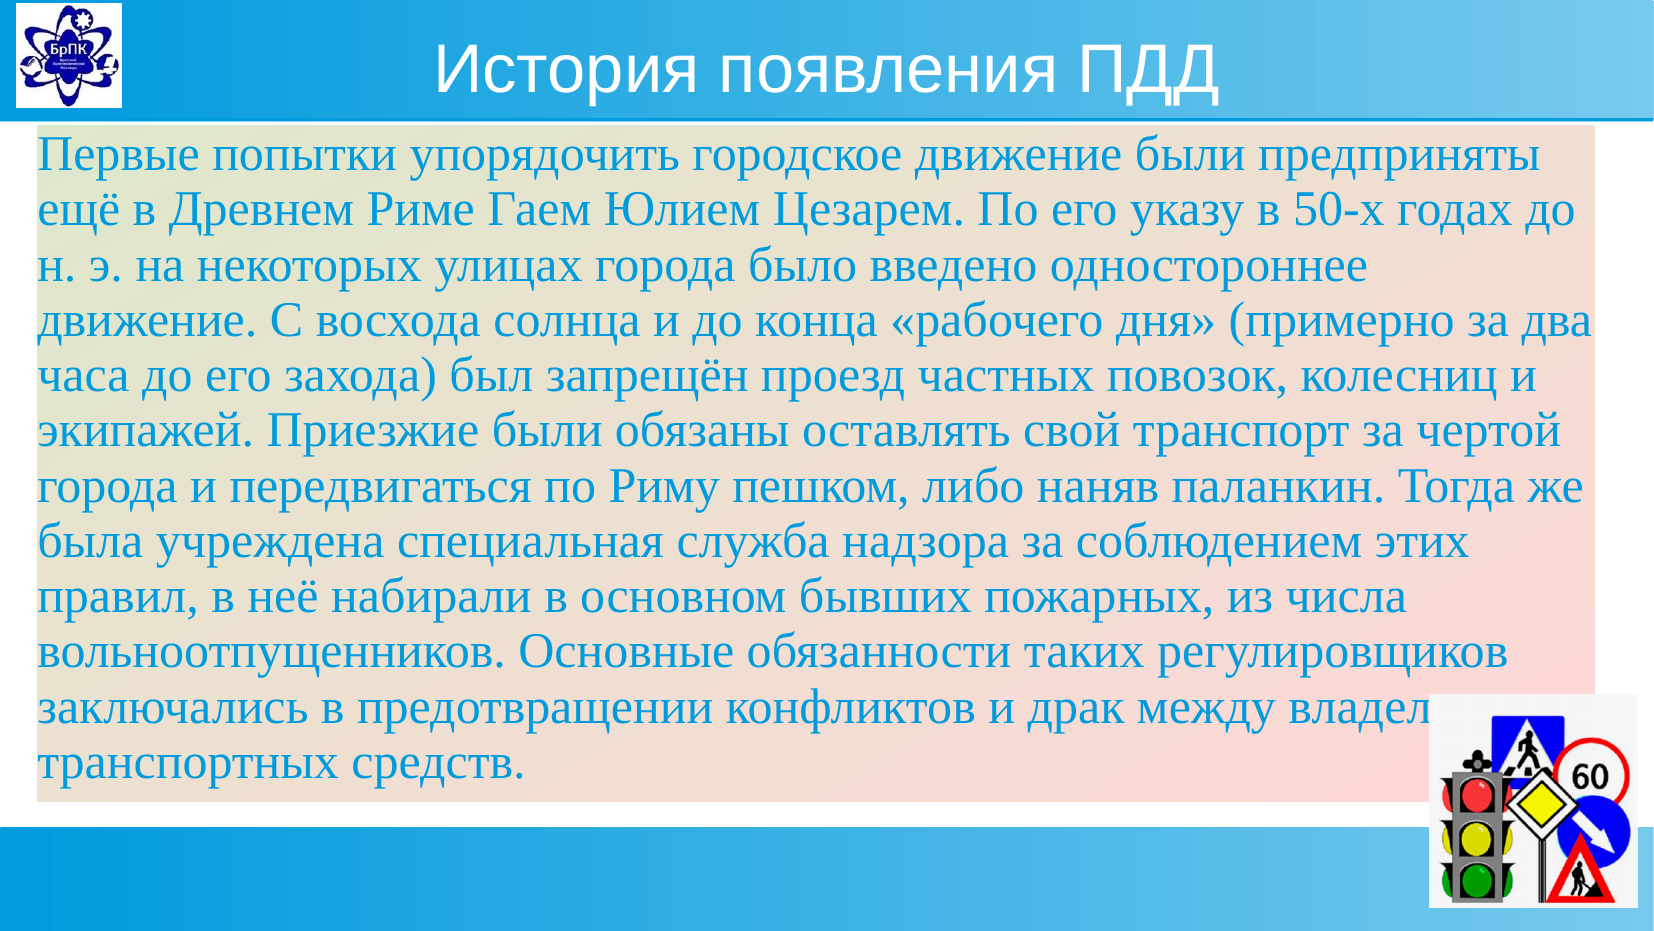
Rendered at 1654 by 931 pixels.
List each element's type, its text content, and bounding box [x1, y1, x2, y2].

title История появления ПДД [122, 29, 1595, 108]
list Первые попытки упорядочить городское движение были предприняты ещё в Древнем Риме Гаем Юлием Цезарем. По его указу в 50-х годах до н. э. на некоторых улицах города было введено одностороннее движение. С восхода солнца и до конца «рабочего дня» (примерно за два часа до его захода) был запрещён проезд частных повозок, колесниц и экипажей. Приезжие были обязаны оставлять свой транспорт за чертой города и передвигаться по Риму пешком, либо наняв паланкин. Тогда же была учреждена специальная служба надзора за соблюдением этих правил, в неё набирали в основном бывших пожарных, из числа вольноотпущенников. Основные обязанности таких регулировщиков заключались в предотвращении конфликтов и драк между владельцами транспортных средств. [37, 125, 1595, 802]
picture [1429, 694, 1638, 908]
picture [17, 4, 121, 107]
